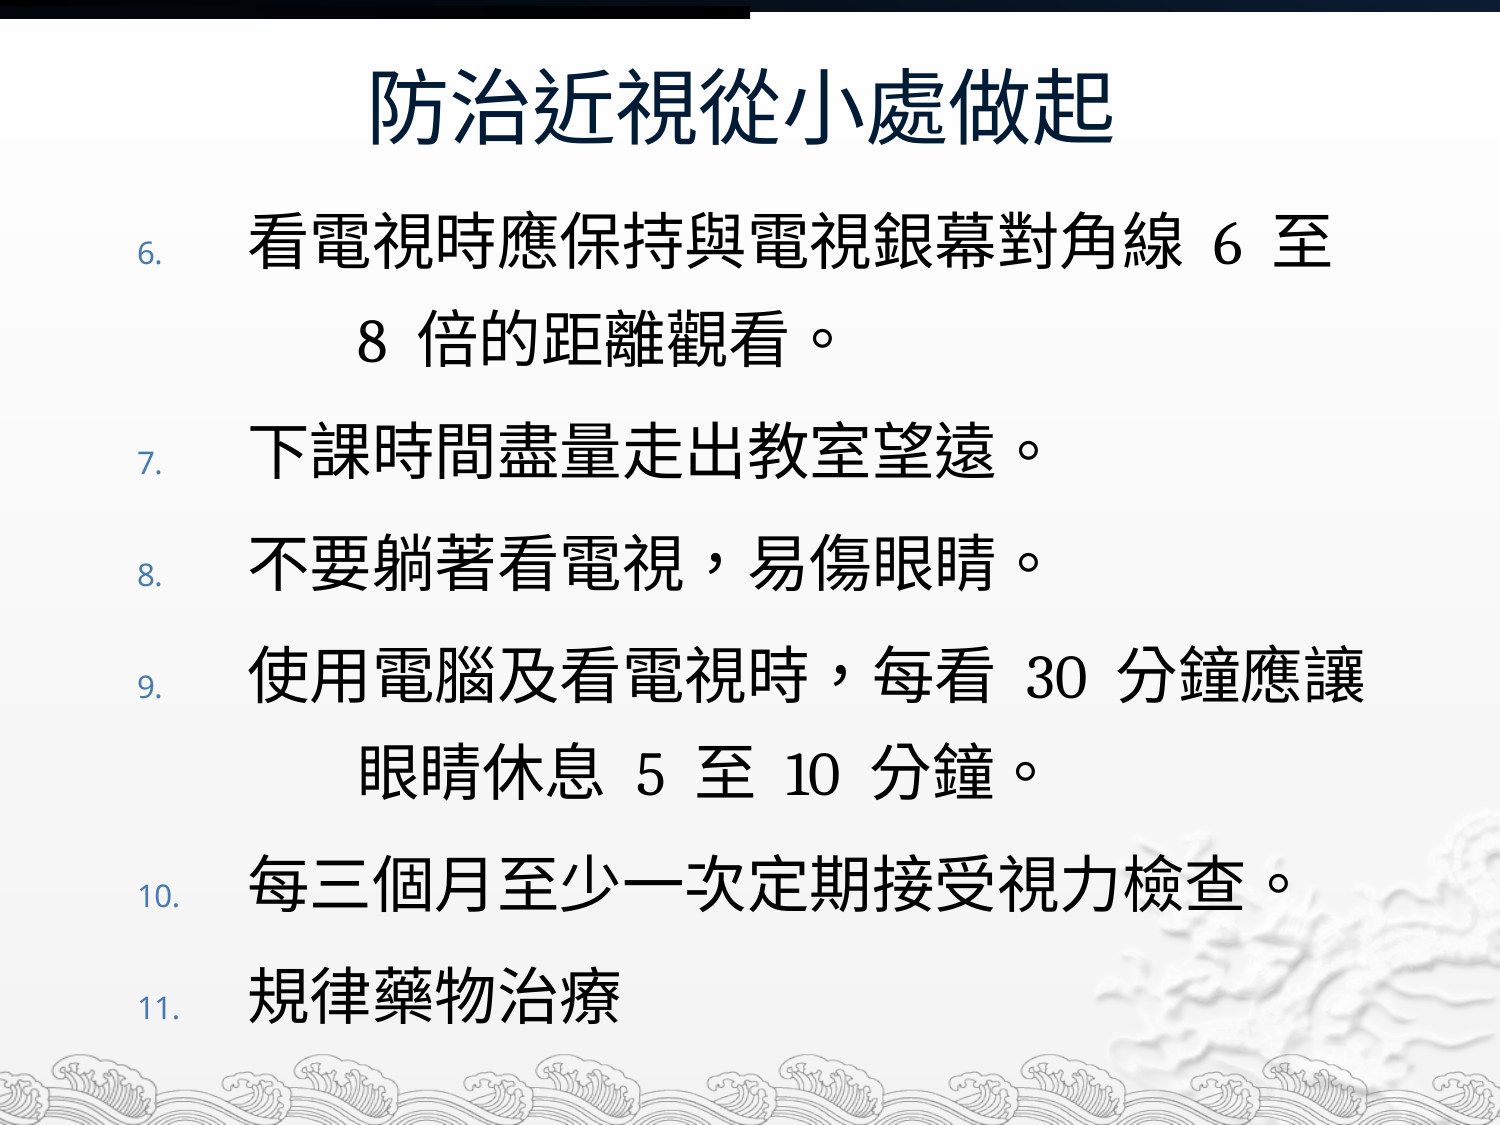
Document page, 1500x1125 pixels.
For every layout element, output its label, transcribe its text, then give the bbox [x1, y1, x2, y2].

title 防治近視從小處做起 [112, 42, 1388, 168]
list 看電視時應保持與電視銀幕對角線 6 至 8 倍的距離觀看。 下課時間盡量走出教室望遠。 不要躺著看電視，易傷眼睛。 使用電腦及看電視時，每看 30 分鐘應讓眼睛休息 5 至 10 分鐘。 每三個月至少一次定期接受視力檢查。 規律藥物治療 [122, 172, 1400, 1059]
